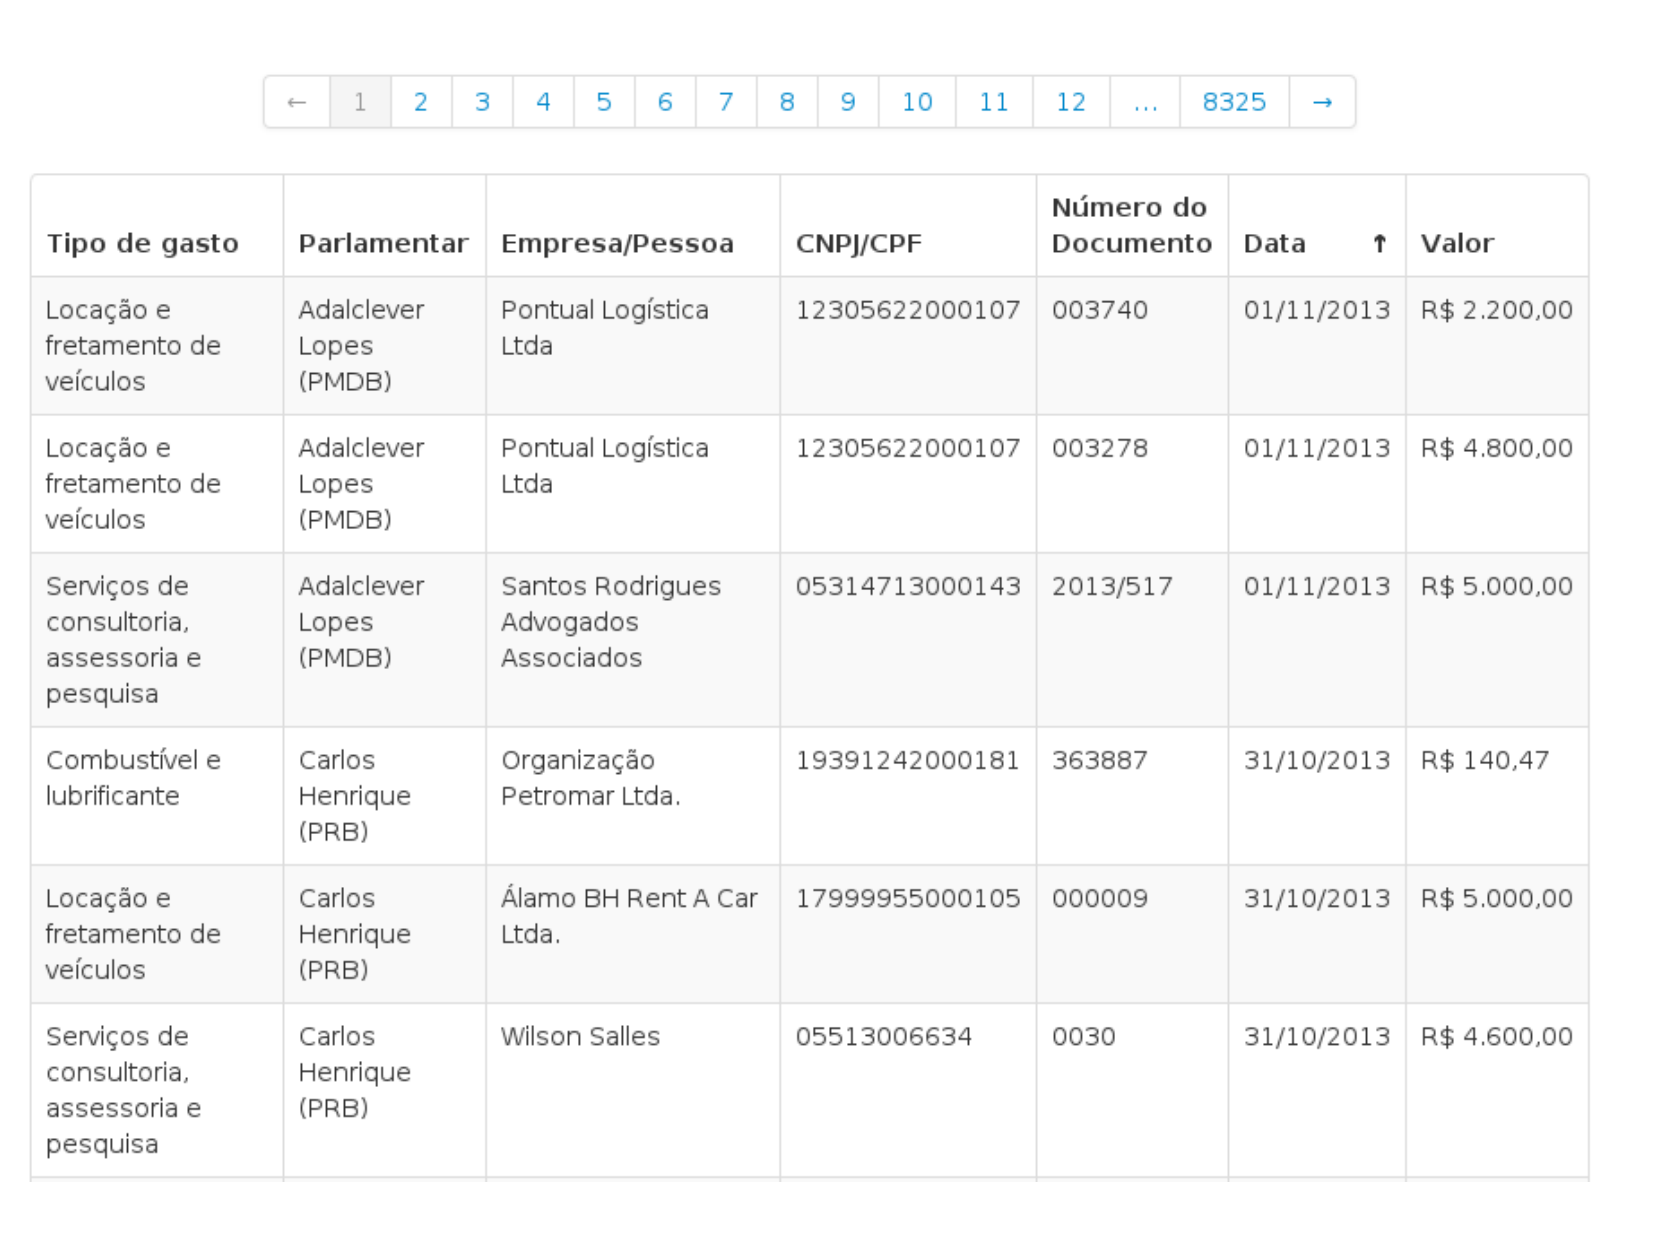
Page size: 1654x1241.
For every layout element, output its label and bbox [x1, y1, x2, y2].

picture [23, 68, 1635, 1182]
